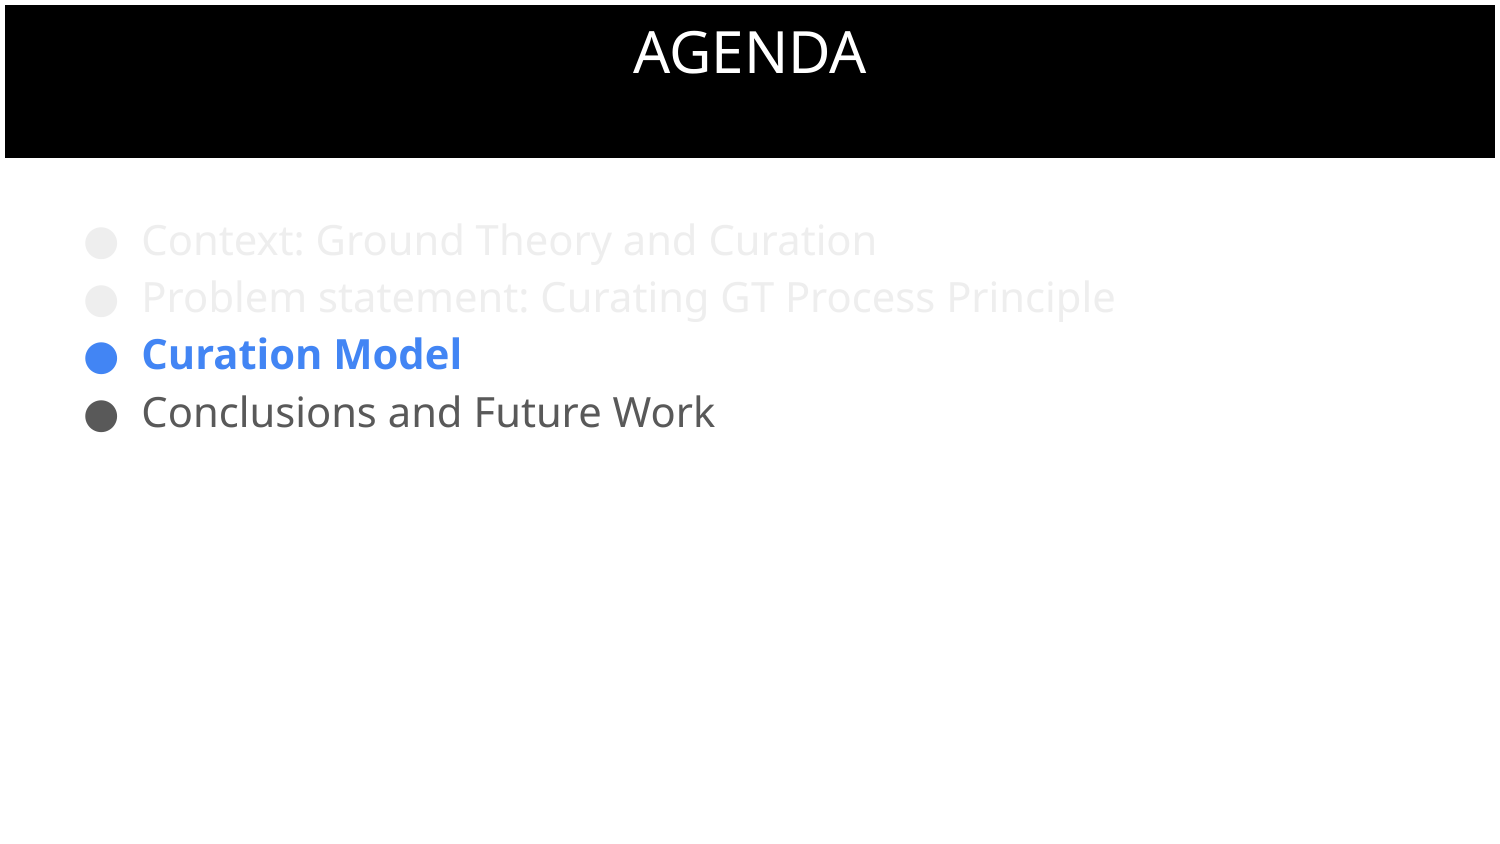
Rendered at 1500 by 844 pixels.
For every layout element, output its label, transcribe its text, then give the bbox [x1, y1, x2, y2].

list Context: Ground Theory and Curation Problem statement: Curating GT Process Principle Curation Model Conclusions and Future Work [51, 190, 1446, 760]
title Agenda [0, 0, 1500, 164]
